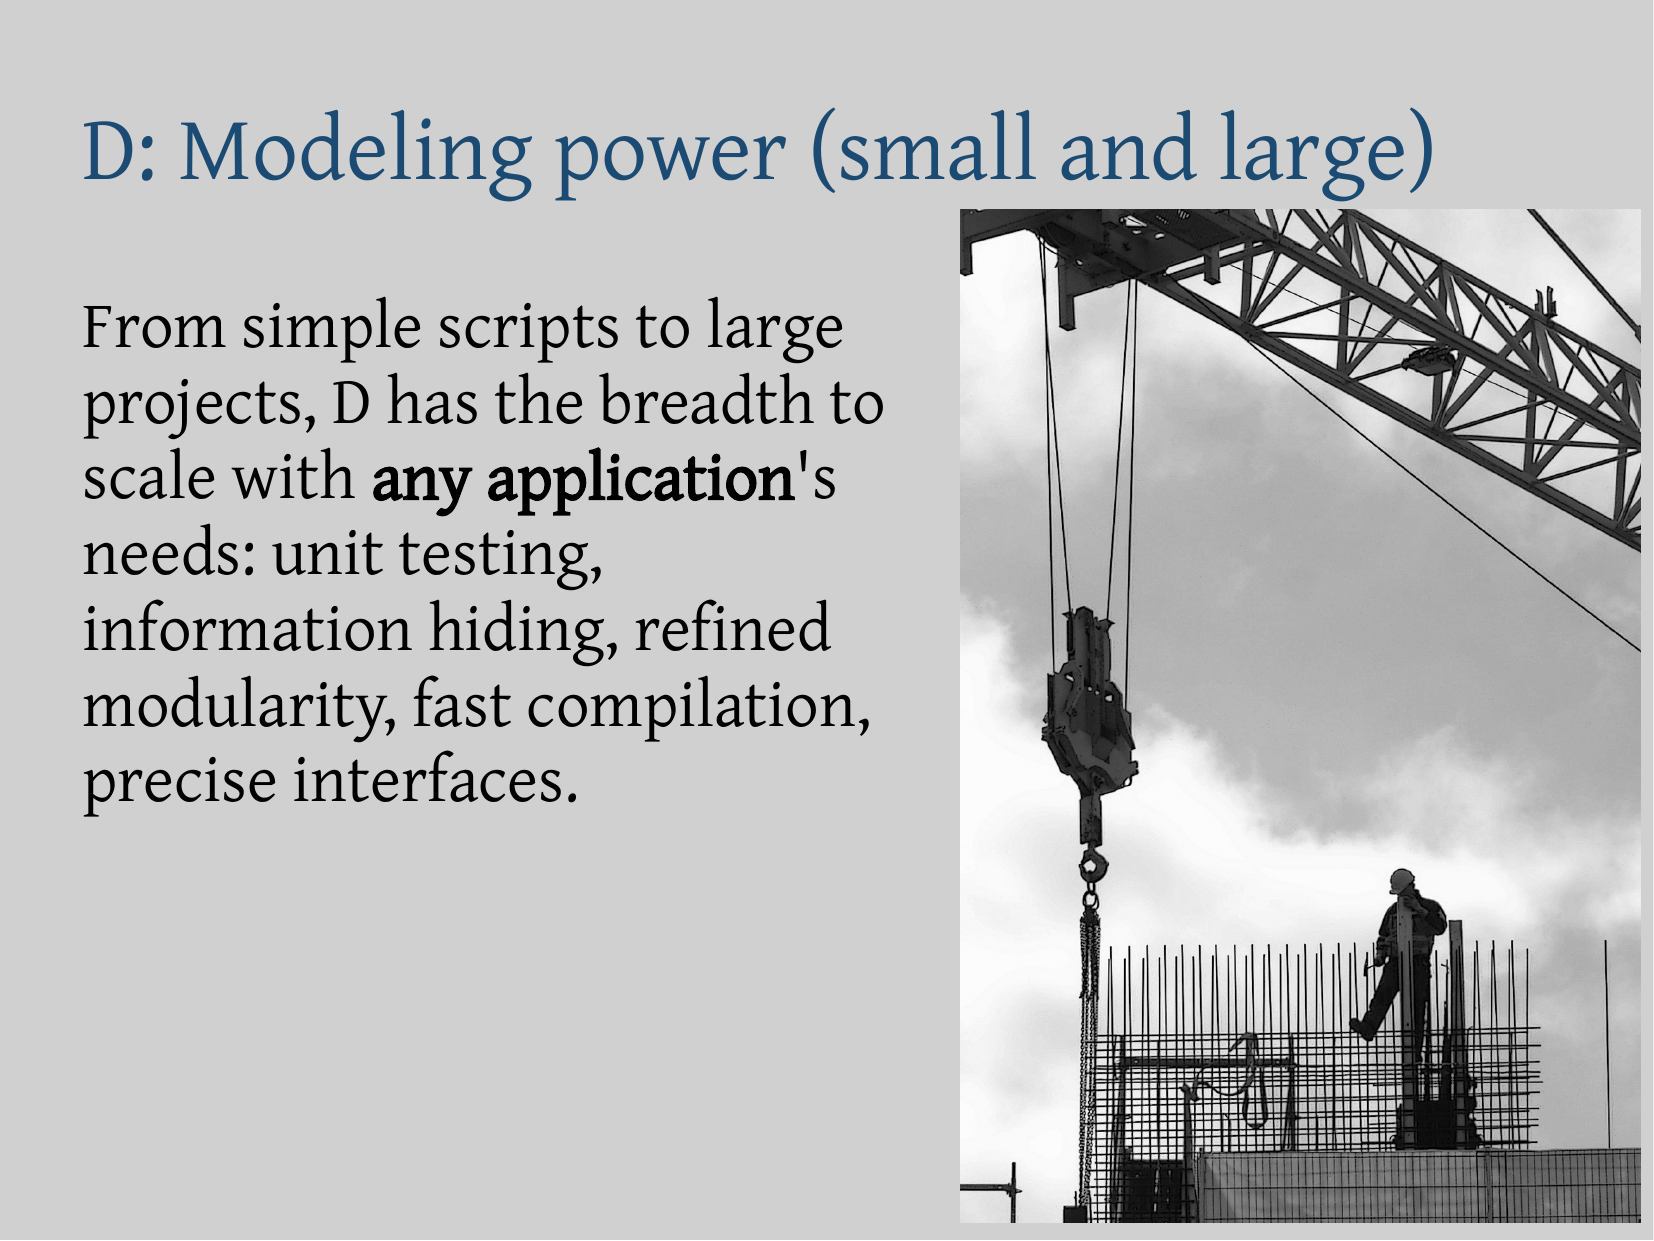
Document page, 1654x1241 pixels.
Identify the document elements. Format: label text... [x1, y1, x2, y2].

title D: Modeling power (small and large) [82, 49, 1571, 257]
list From simple scripts to large projects, D has the breadth to scale with any application's needs: unit testing, information hiding, refined modularity, fast compilation, precise interfaces. [82, 290, 916, 1010]
picture [960, 209, 1641, 1223]
